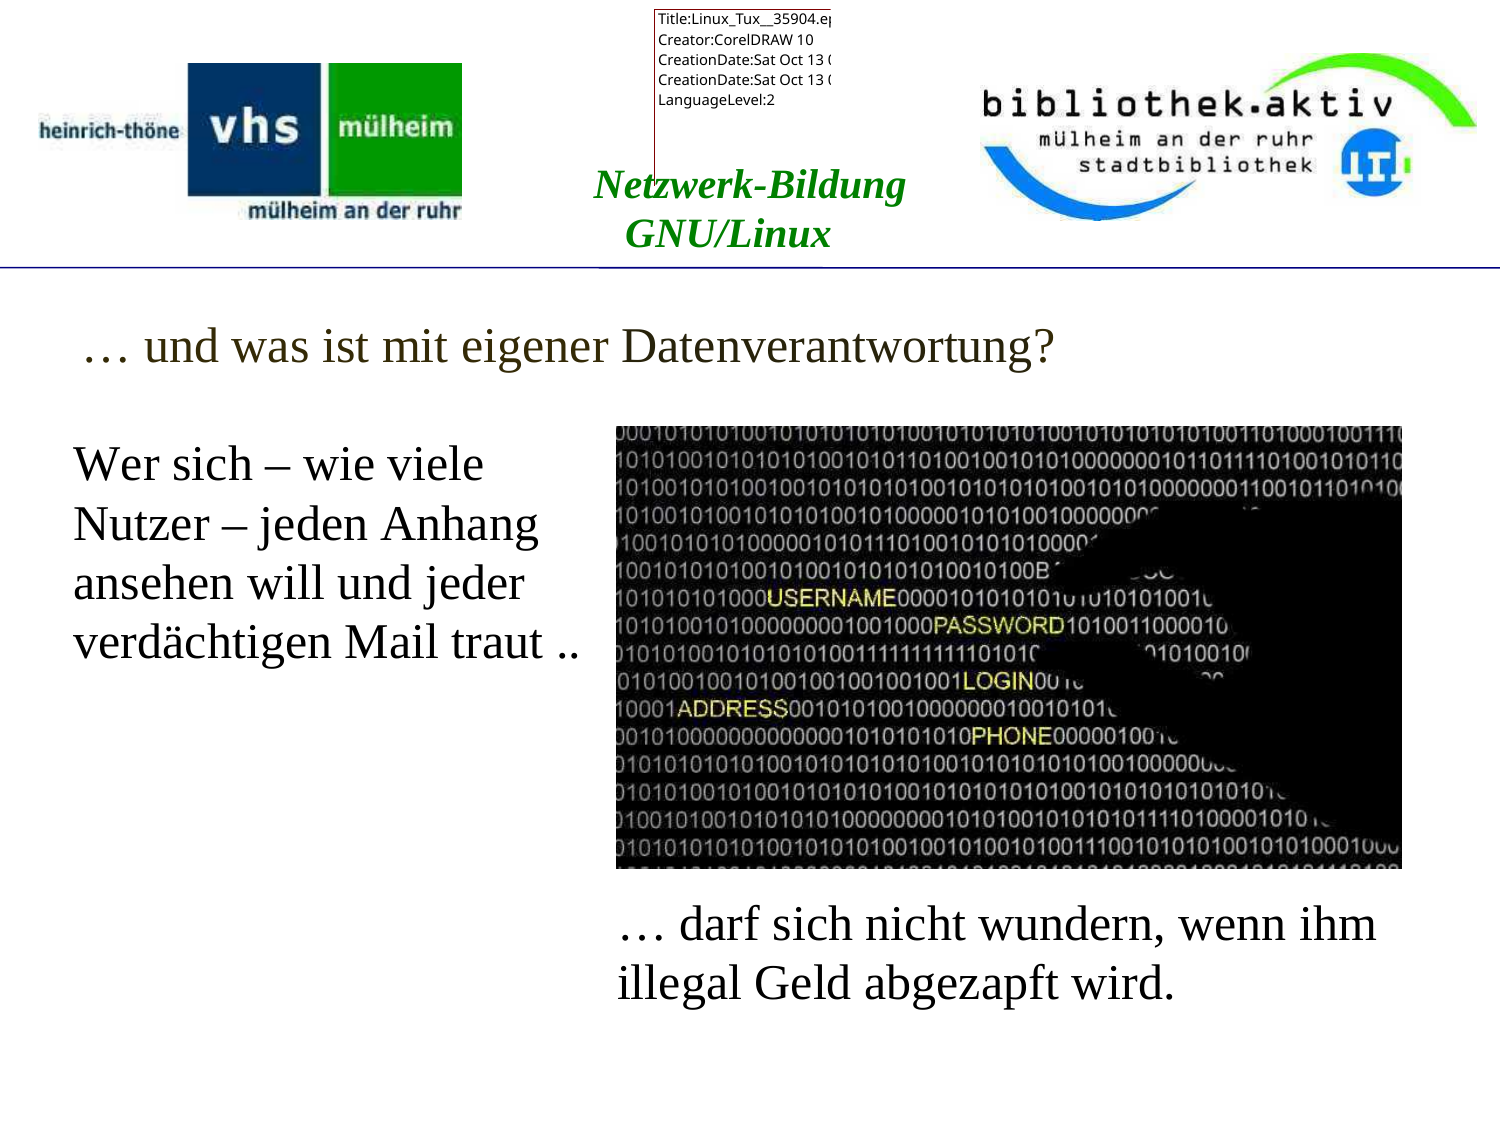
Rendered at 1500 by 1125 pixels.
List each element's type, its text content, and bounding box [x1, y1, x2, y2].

picture [653, 8, 831, 151]
picture [38, 63, 462, 220]
picture [980, 53, 1477, 221]
text_box … und was ist mit eigener Datenverantwortung? [67, 307, 1274, 390]
text_box Wer sich – wie viele Nutzer – jeden Anhang ansehen will und jeder verdächtigen Mail traut .. [59, 425, 613, 739]
text_box Netzwerk-Bildung GNU/Linux [578, 151, 934, 266]
text_box … darf sich nicht wundern, wenn ihm illegal Geld abgezapft wird. [602, 885, 1459, 1034]
picture [616, 426, 1402, 869]
